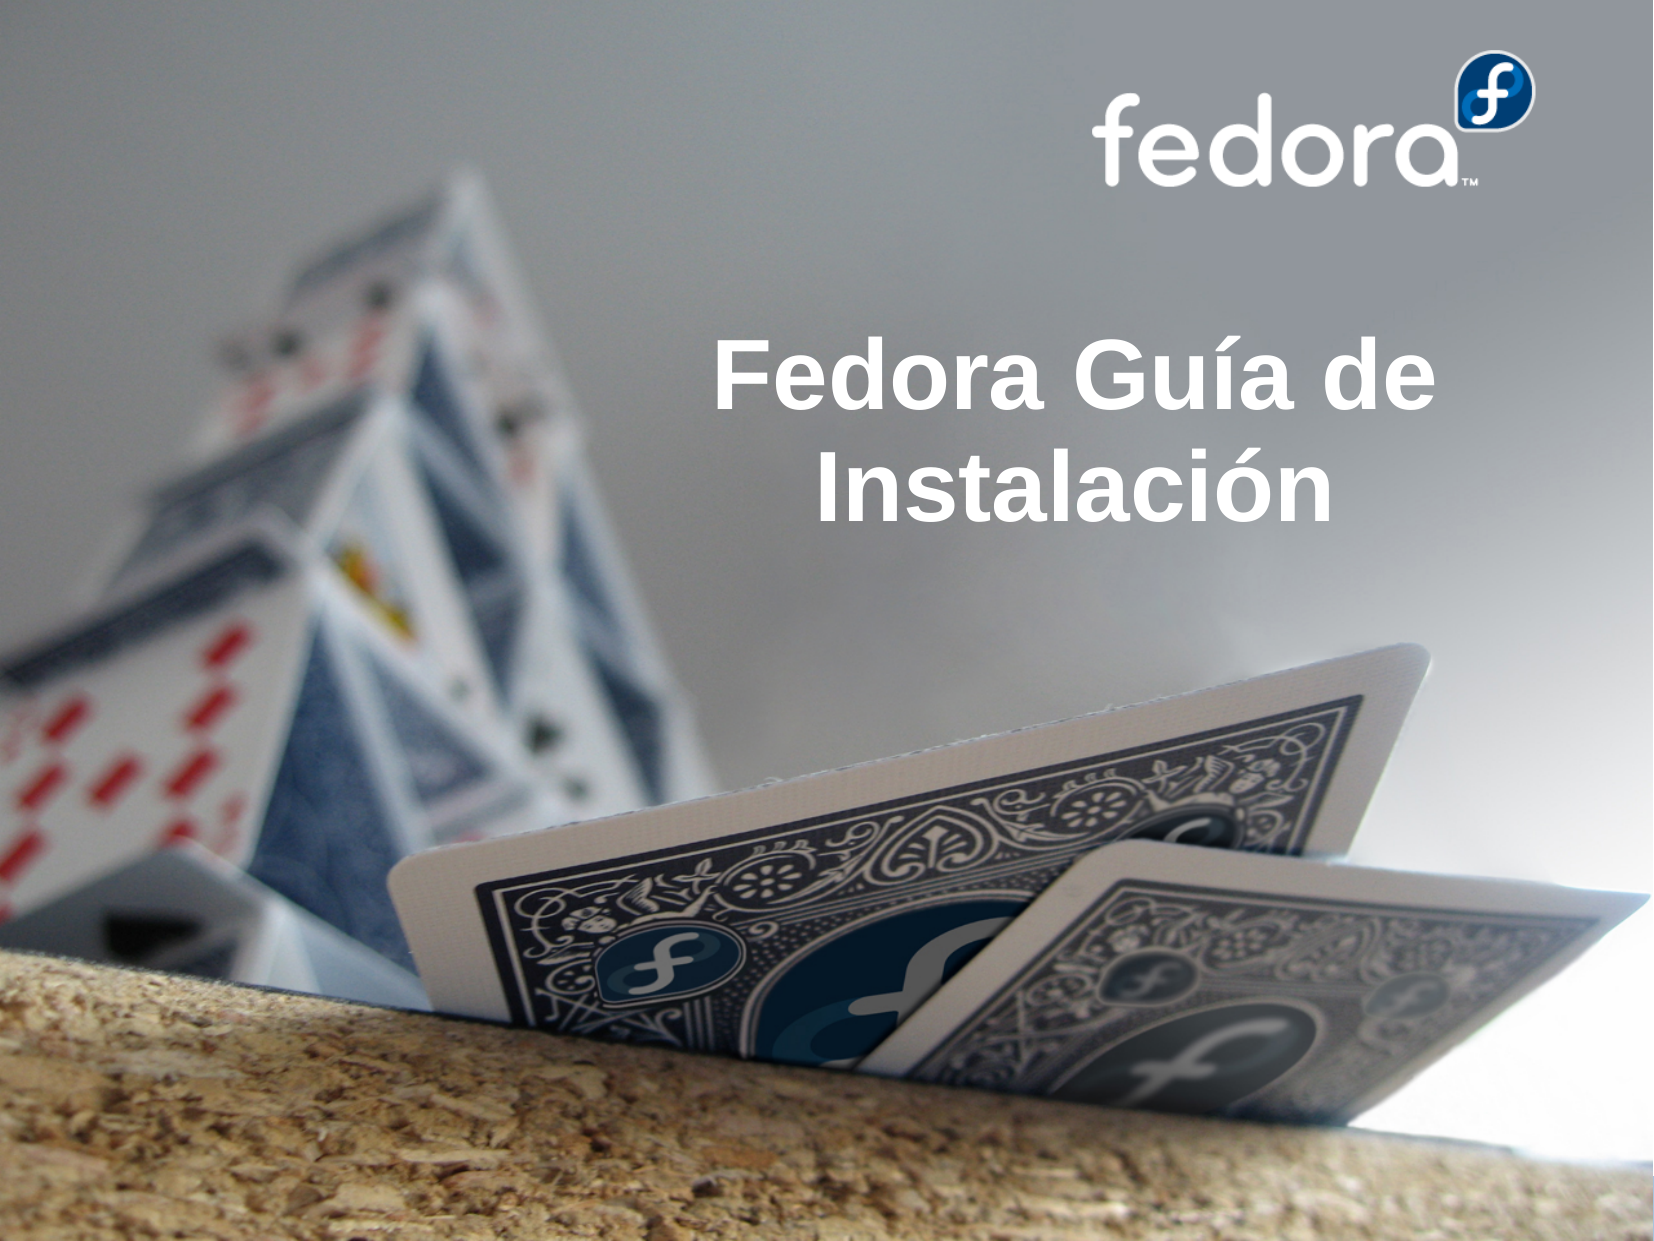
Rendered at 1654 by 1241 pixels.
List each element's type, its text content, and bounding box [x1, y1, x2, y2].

title Fedora Guía de Instalación [496, 302, 1654, 560]
picture [0, 0, 1654, 1241]
